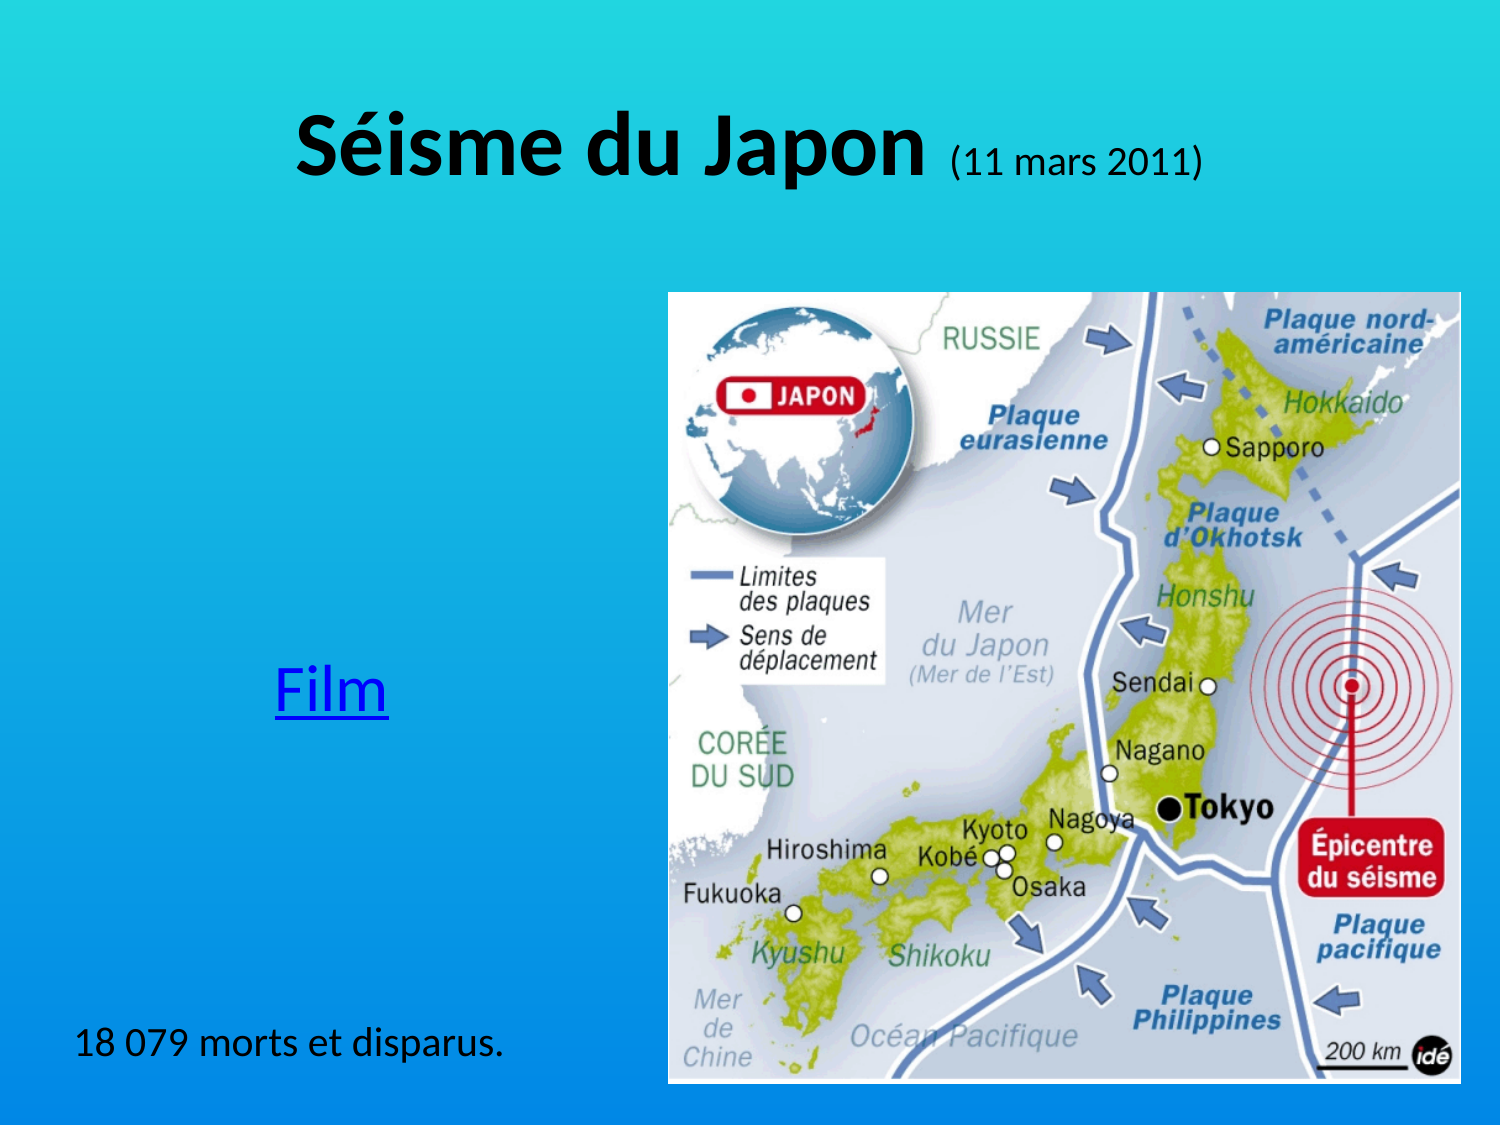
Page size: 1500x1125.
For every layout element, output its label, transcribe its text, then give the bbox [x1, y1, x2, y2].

title Séisme du Japon (11 mars 2011) [75, 45, 1425, 233]
picture [0, 292, 1500, 1084]
text_box Film [259, 637, 485, 733]
text_box 18 079 morts et disparus. [58, 1007, 551, 1073]
